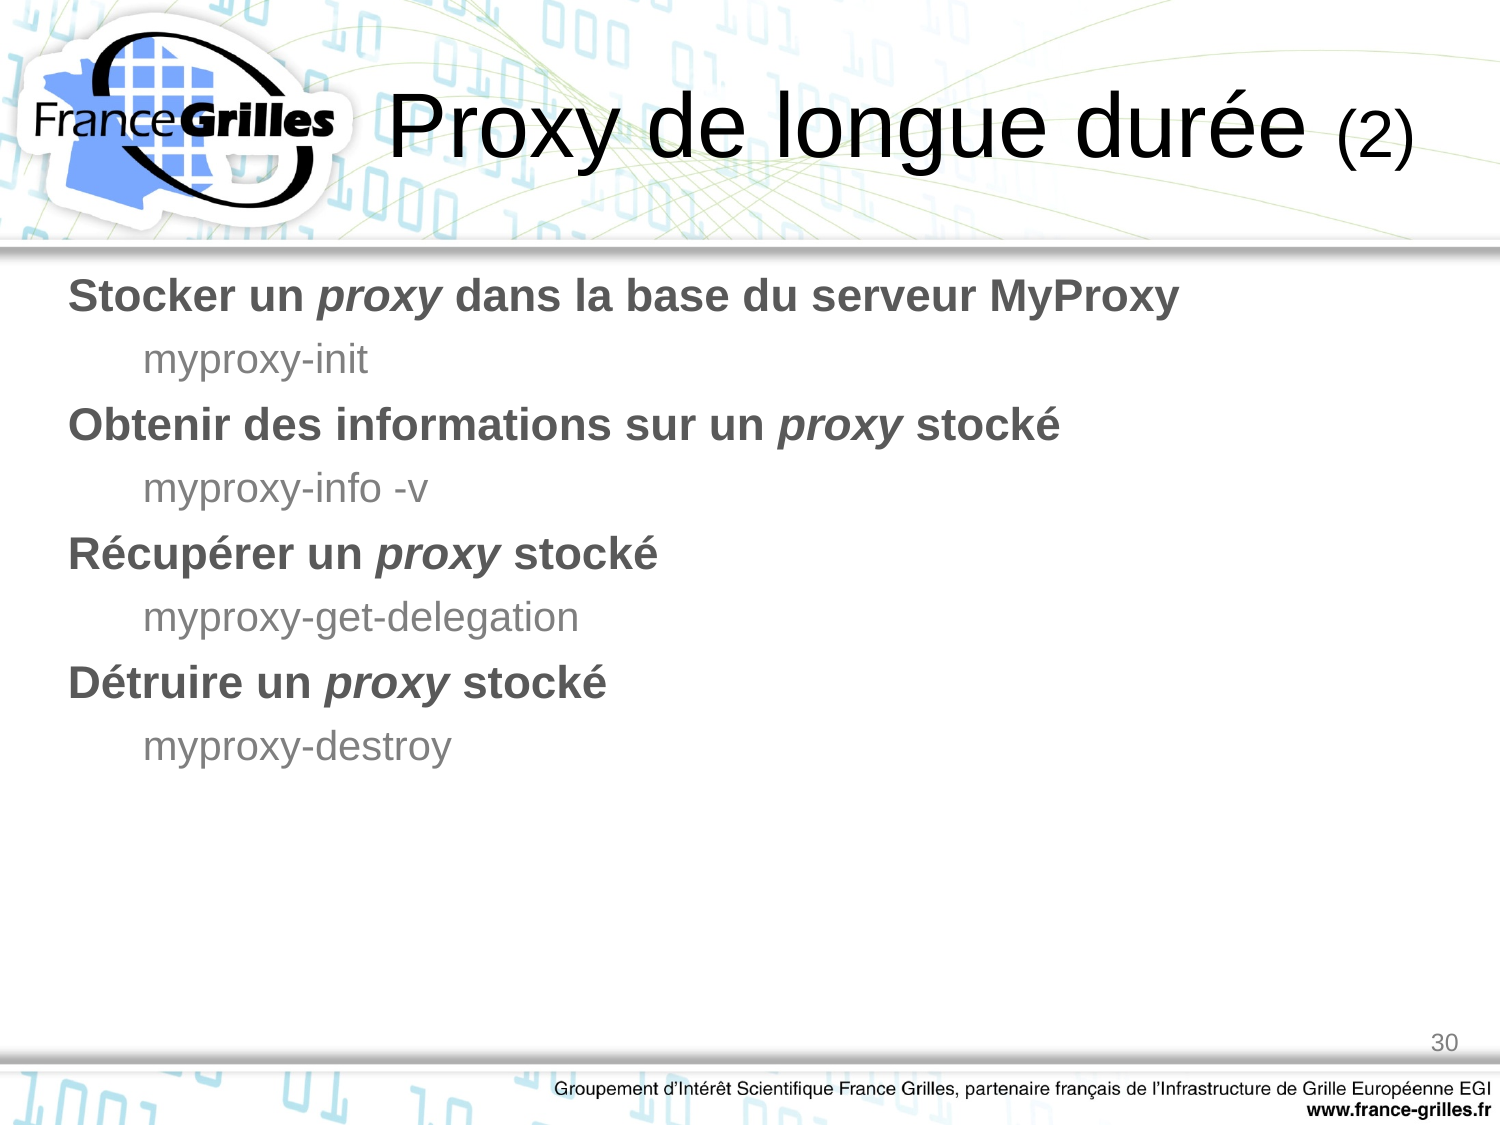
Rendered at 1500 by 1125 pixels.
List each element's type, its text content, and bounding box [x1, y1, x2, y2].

picture [0, 0, 1500, 1125]
title Proxy de longue durée (2) [372, 7, 1459, 244]
list Stocker un proxy dans la base du serveur MyProxy myproxy-init Obtenir des informations sur un proxy stocké myproxy-info -v Récupérer un proxy stocké myproxy-get-delegation Détruire un proxy stocké myproxy-destroy [53, 262, 1459, 1024]
